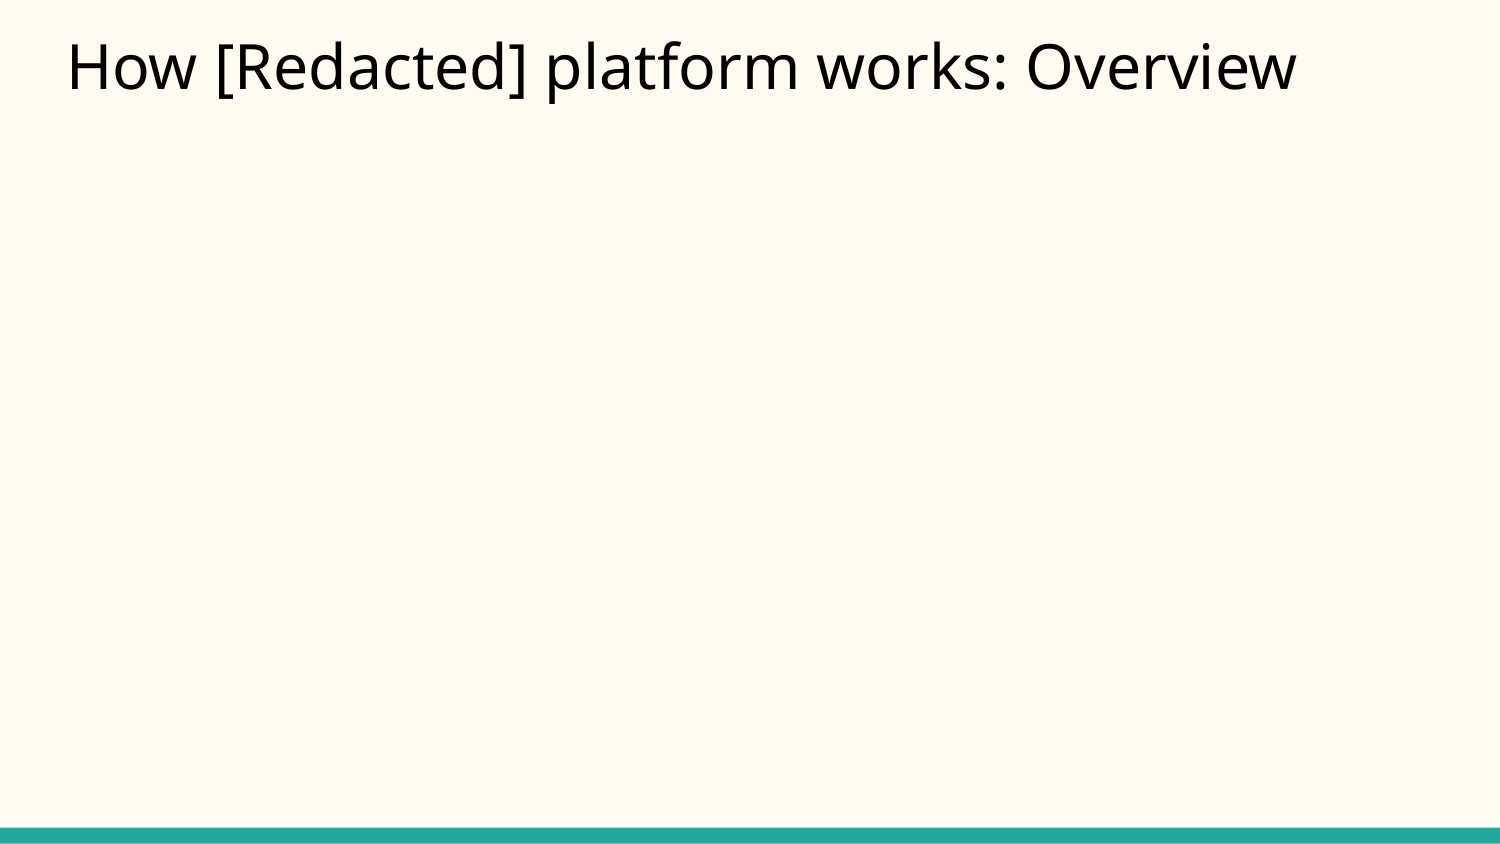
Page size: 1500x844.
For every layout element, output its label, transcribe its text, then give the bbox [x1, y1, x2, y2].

title How [Redacted] platform works: Overview [51, 12, 1449, 114]
